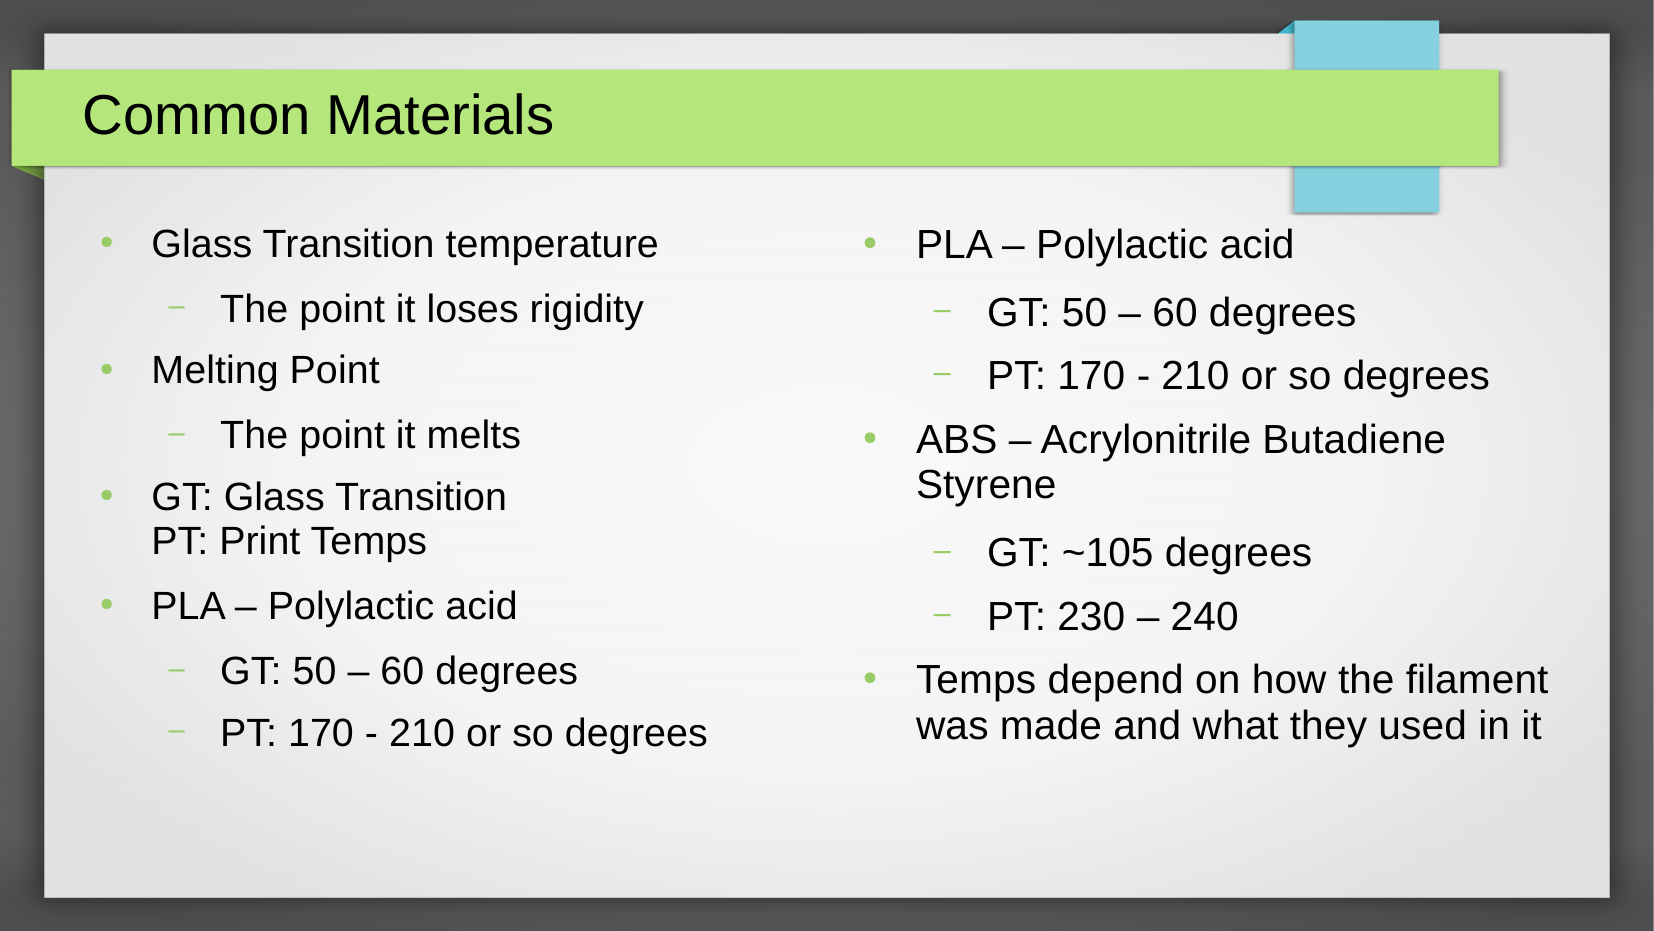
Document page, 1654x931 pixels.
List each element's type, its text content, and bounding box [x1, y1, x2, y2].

title Common Materials [82, 70, 1264, 160]
list Glass Transition temperature The point it loses rigidity Melting Point The point it melts GT: Glass Transition PT: Print Temps PLA – Polylactic acid GT: 50 – 60 degrees PT: 170 - 210 or so degrees [82, 221, 809, 761]
picture [0, 0, 1654, 931]
list PLA – Polylactic acid GT: 50 – 60 degrees PT: 170 - 210 or so degrees ABS – Acrylonitrile Butadiene Styrene GT: ~105 degrees PT: 230 – 240 Temps depend on how the filament was made and what they used in it [845, 221, 1572, 841]
